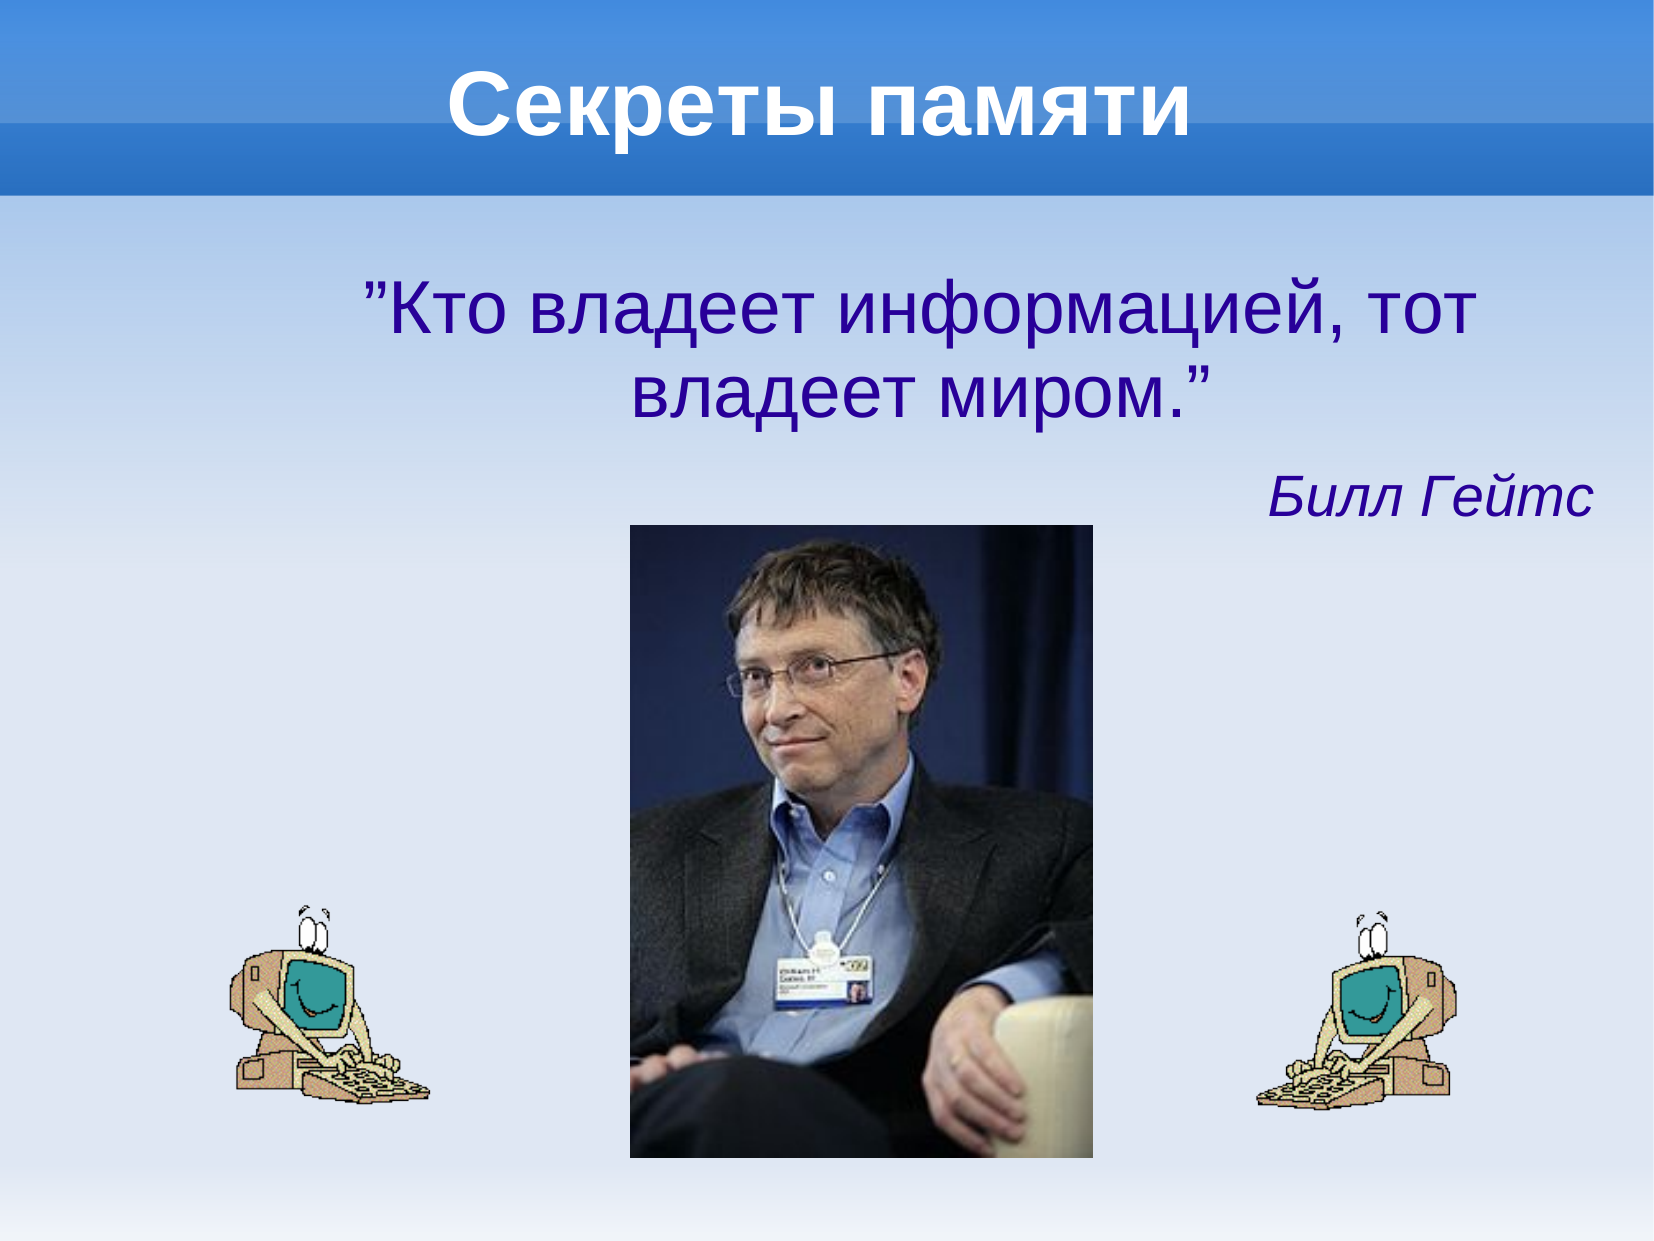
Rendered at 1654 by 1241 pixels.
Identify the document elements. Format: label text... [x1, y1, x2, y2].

picture [0, 0, 1654, 1241]
list ”Кто владеет информацией, тот владеет миром.” Билл Гейтс [177, 265, 1595, 1050]
title Секреты памяти [76, 0, 1565, 208]
